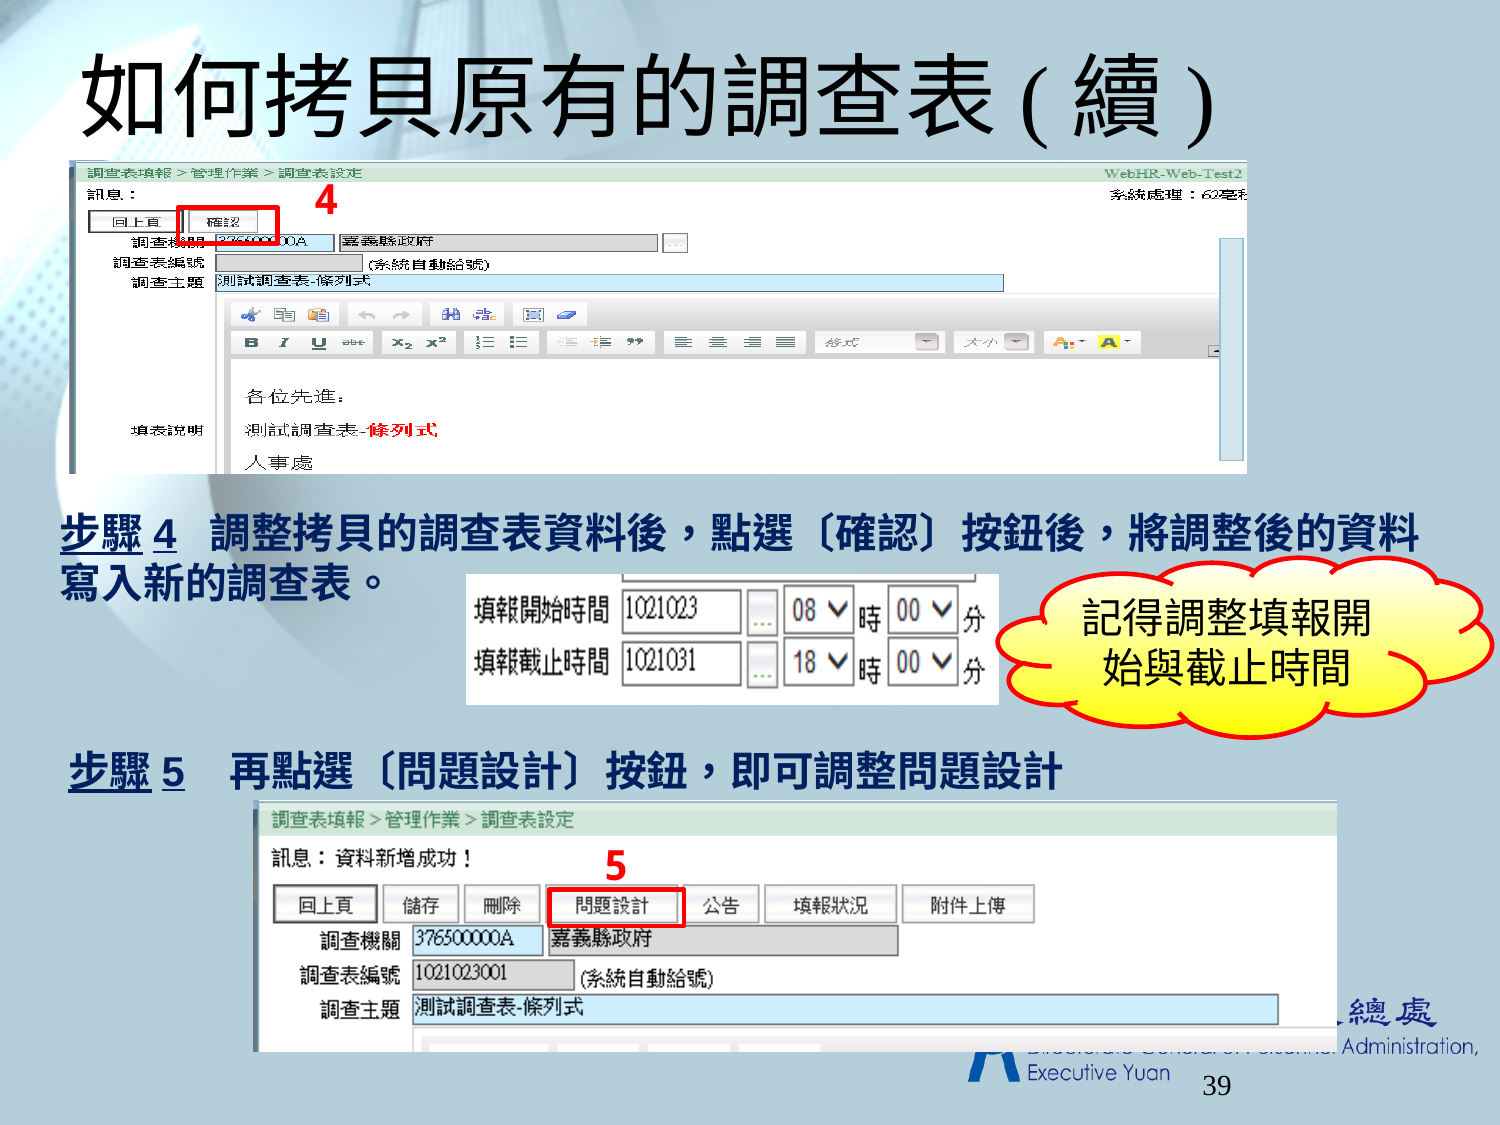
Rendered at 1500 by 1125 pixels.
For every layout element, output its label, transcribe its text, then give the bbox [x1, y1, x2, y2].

text_box 步驟5 再點選〔問題設計〕按鈕，即可調整問題設計 [53, 737, 1445, 802]
text_box 5 [588, 831, 645, 890]
title 如何拷貝原有的調查表(續) [64, 31, 1340, 158]
text_box [1187, 1058, 1500, 1125]
text_box 4 [298, 165, 355, 224]
picture [69, 160, 1247, 474]
picture [466, 574, 999, 705]
text_box 步驟4 調整拷貝的調查表資料後，點選〔確認〕按鈕後，將調整後的資料寫入新的調查表。 [45, 499, 1453, 614]
text_box 記得調整填報開始與截止時間 [997, 557, 1493, 738]
picture [253, 800, 1337, 1052]
